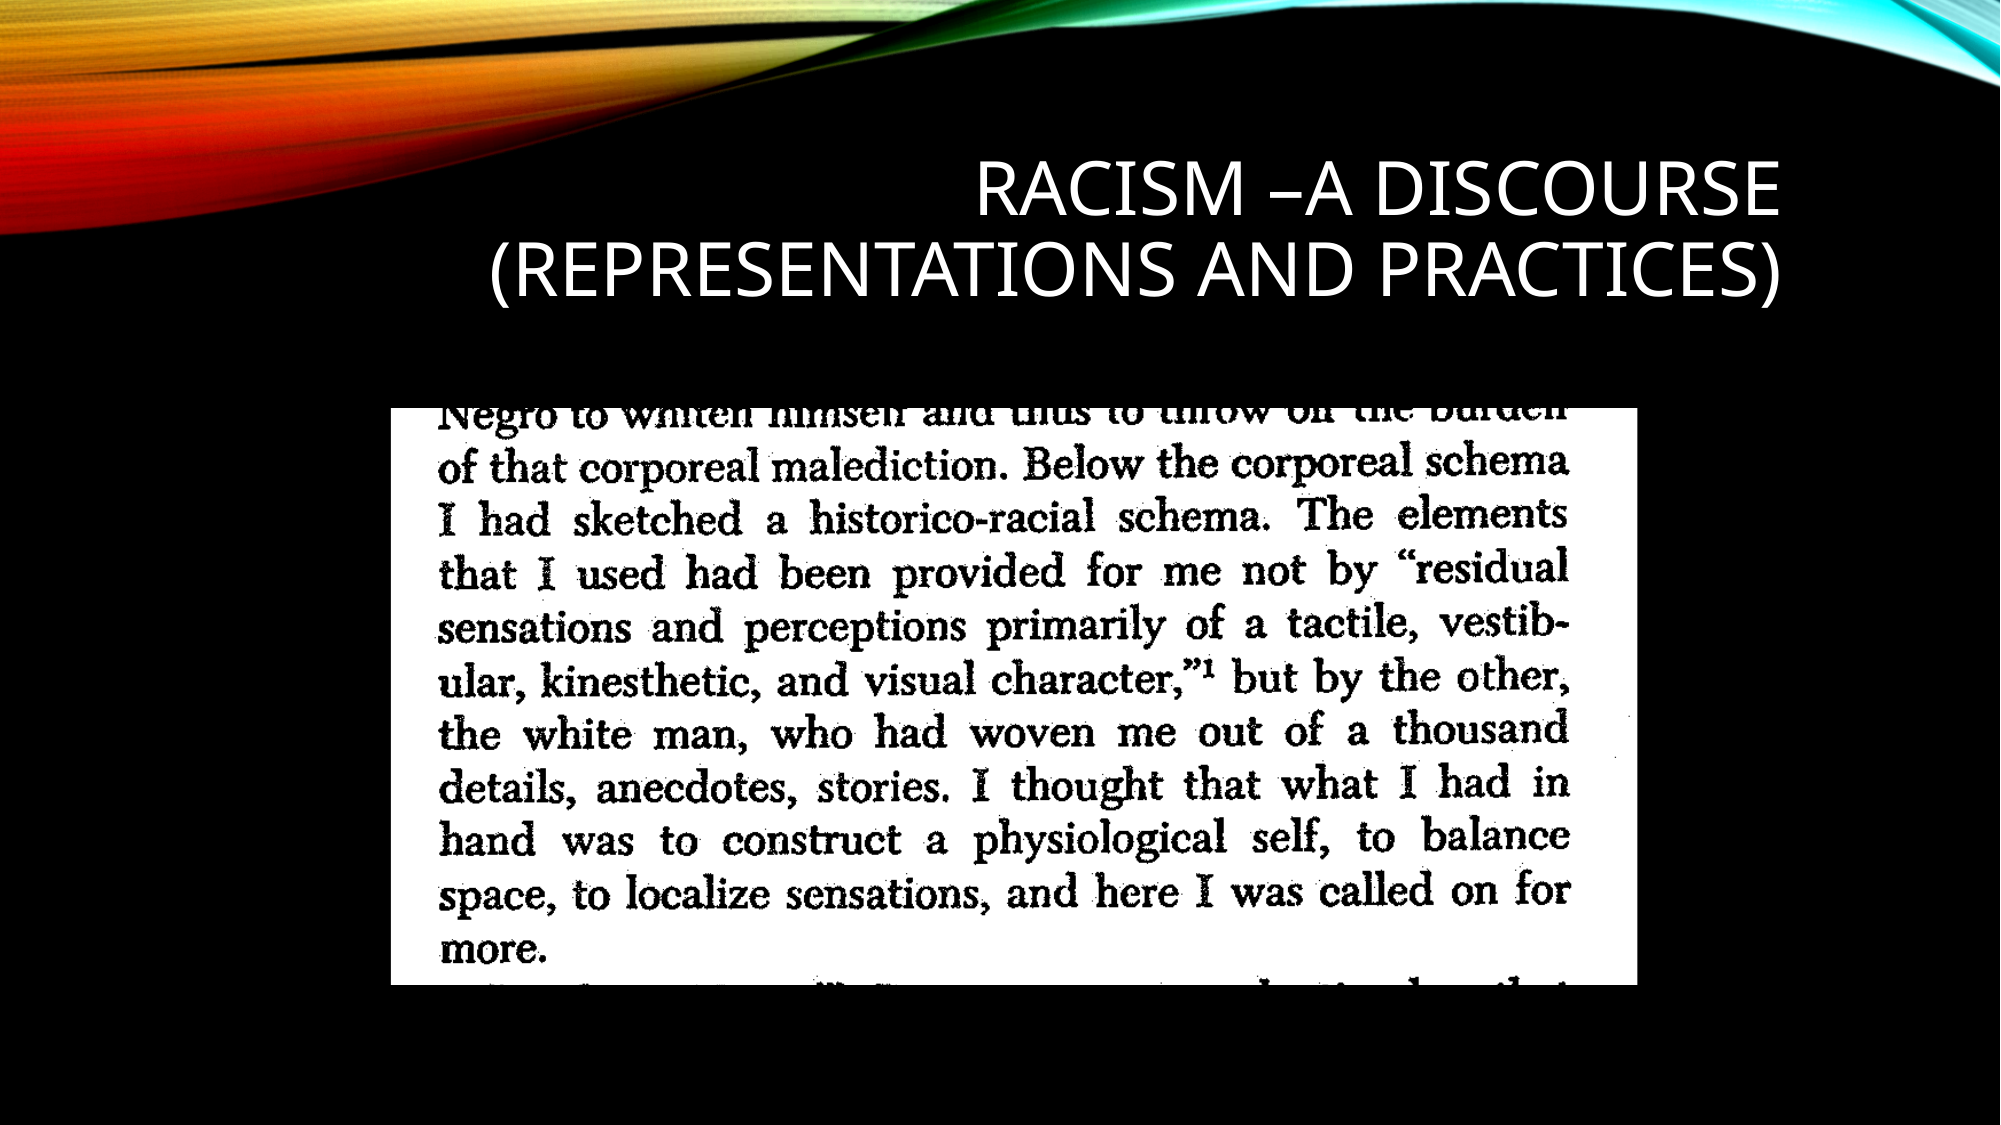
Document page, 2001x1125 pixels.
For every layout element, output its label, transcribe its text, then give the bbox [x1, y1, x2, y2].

title RACISM –A Discourse (Representations and practices) [474, 125, 1888, 338]
picture [390, 408, 1638, 985]
